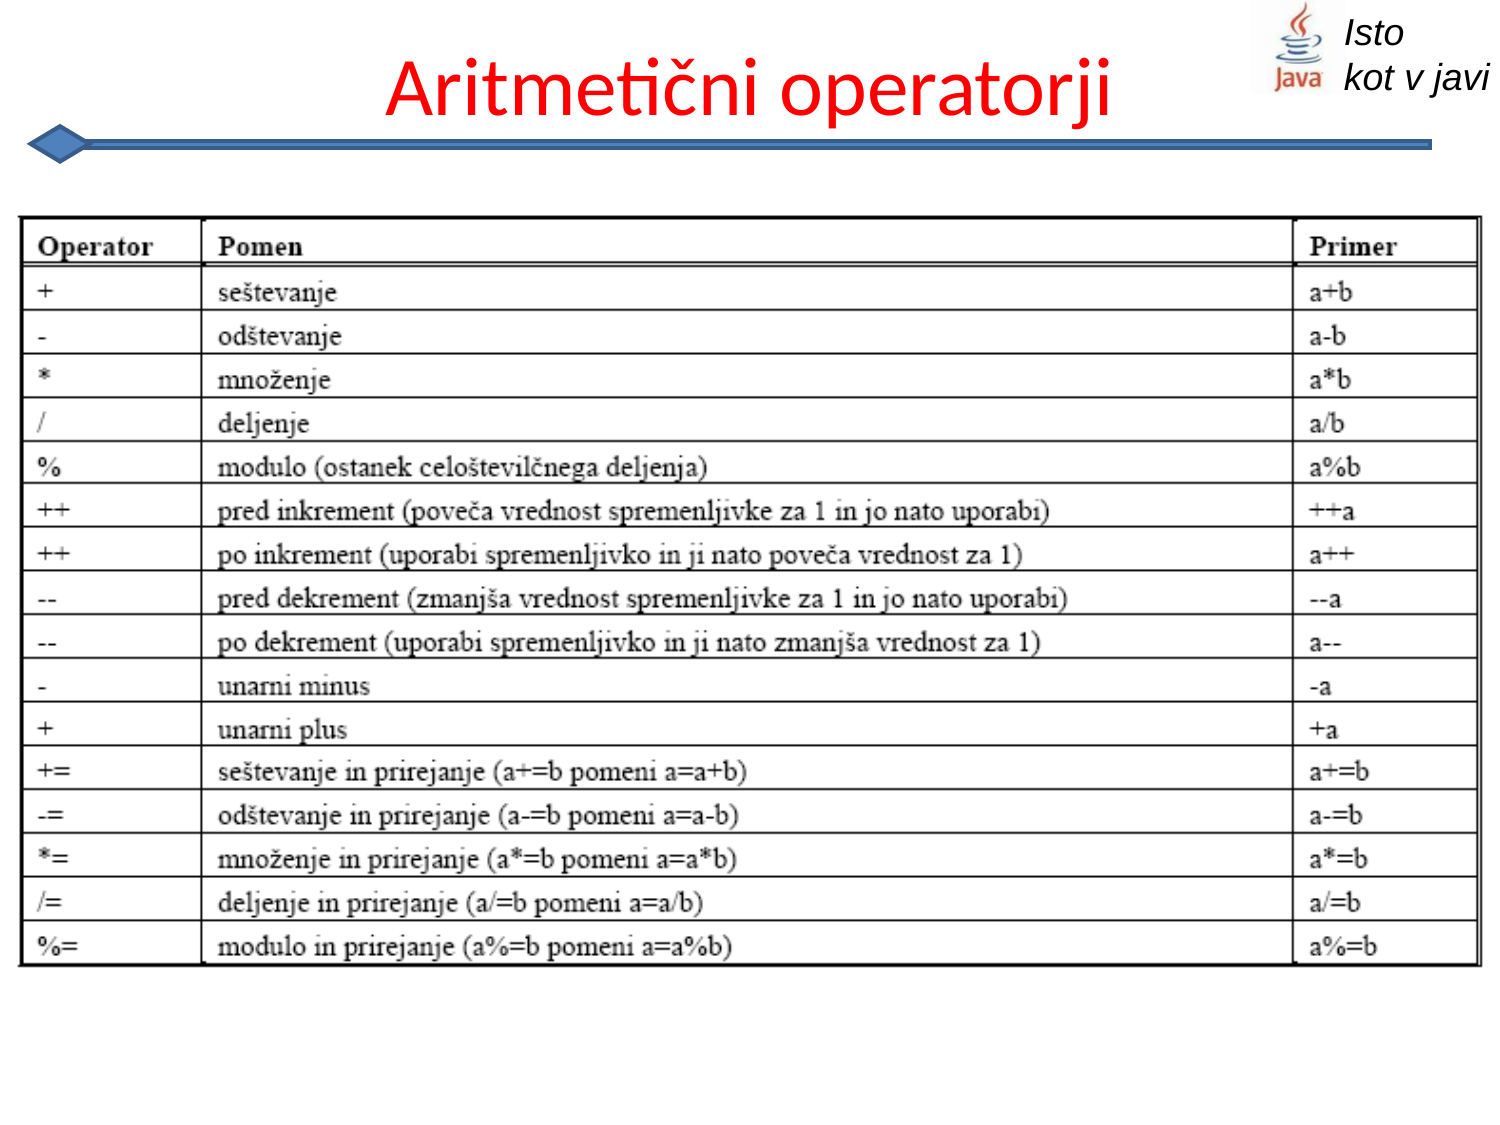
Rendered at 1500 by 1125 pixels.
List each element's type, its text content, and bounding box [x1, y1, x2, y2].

picture [5, 199, 1492, 975]
text_box Isto kot v javi [1329, 0, 1500, 106]
title Aritmetični operatorji [75, 23, 1426, 141]
picture [1251, 0, 1329, 94]
